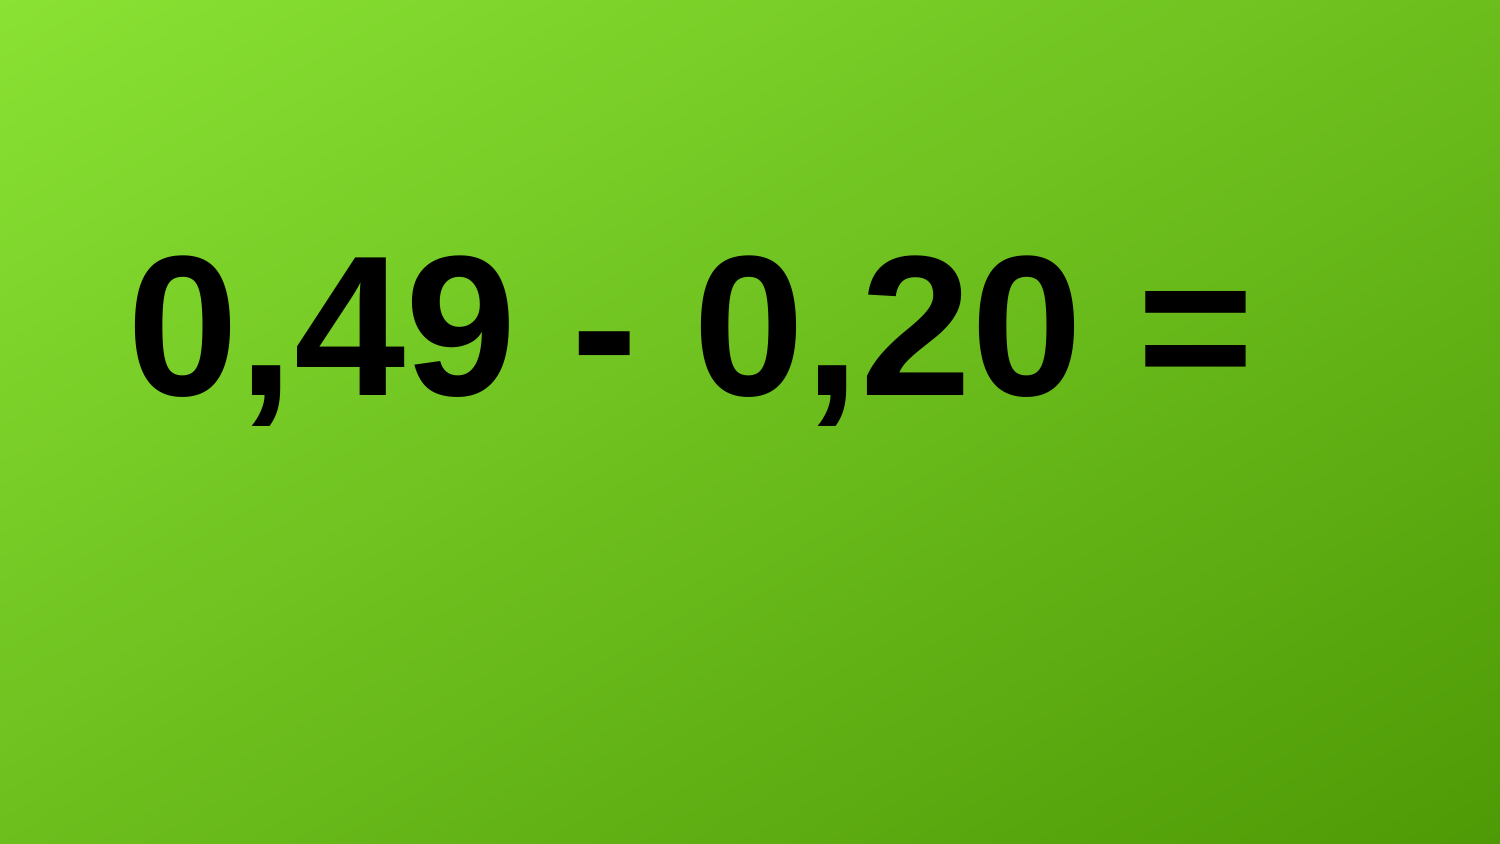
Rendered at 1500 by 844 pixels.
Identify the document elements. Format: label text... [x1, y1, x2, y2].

title 0,49 - 0,20 = [112, 259, 1388, 450]
